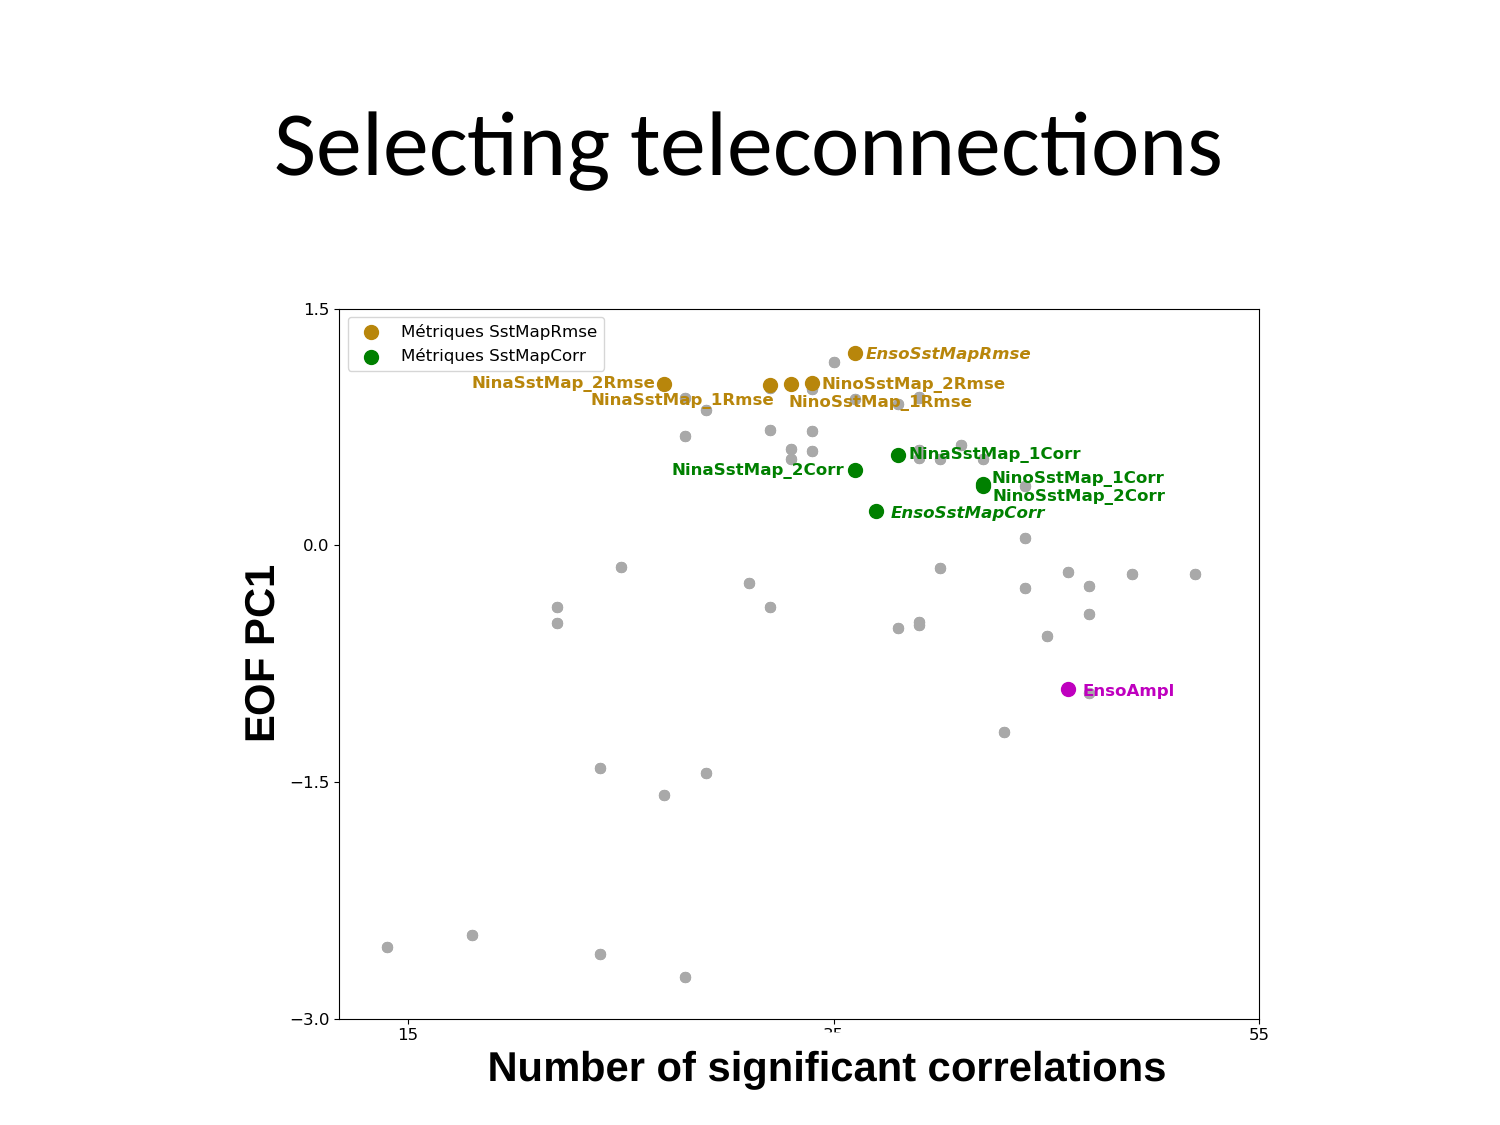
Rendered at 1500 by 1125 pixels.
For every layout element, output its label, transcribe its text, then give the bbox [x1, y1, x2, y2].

title Selecting teleconnections [75, 45, 1425, 233]
picture [236, 295, 1277, 1088]
text_box Number of significant correlations [472, 1032, 1182, 1098]
text_box EOF PC1 [225, 538, 290, 759]
